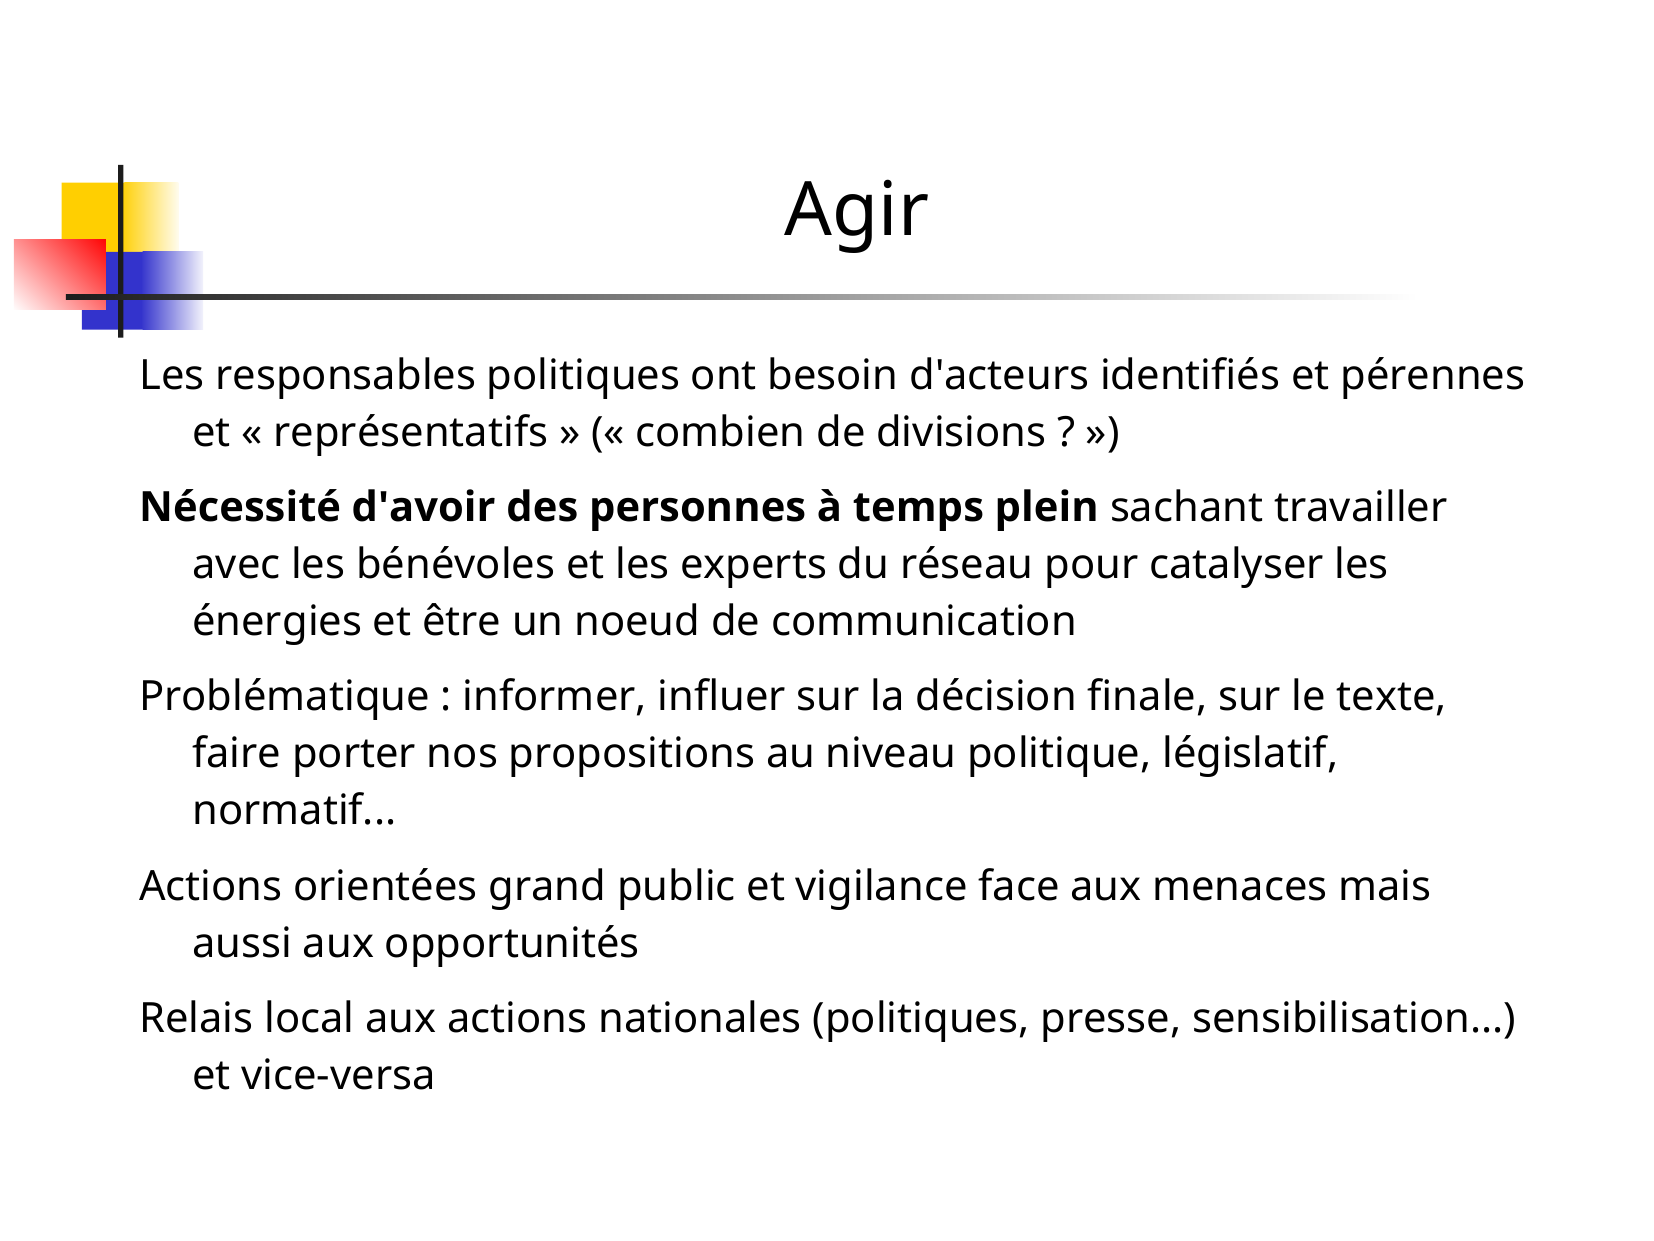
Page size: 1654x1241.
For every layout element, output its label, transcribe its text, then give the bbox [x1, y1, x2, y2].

list Les responsables politiques ont besoin d'acteurs identifiés et pérennes et « représentatifs » (« combien de divisions ? ») Nécessité d'avoir des personnes à temps plein sachant travailler avec les bénévoles et les experts du réseau pour catalyser les énergies et être un noeud de communication Problématique : informer, influer sur la décision finale, sur le texte, faire porter nos propositions au niveau politique, législatif, normatif... Actions orientées grand public et vigilance face aux menaces mais aussi aux opportunités Relais local aux actions nationales (politiques, presse, sensibilisation...) et vice-versa [121, 344, 1534, 1112]
title Agir [121, 102, 1534, 311]
